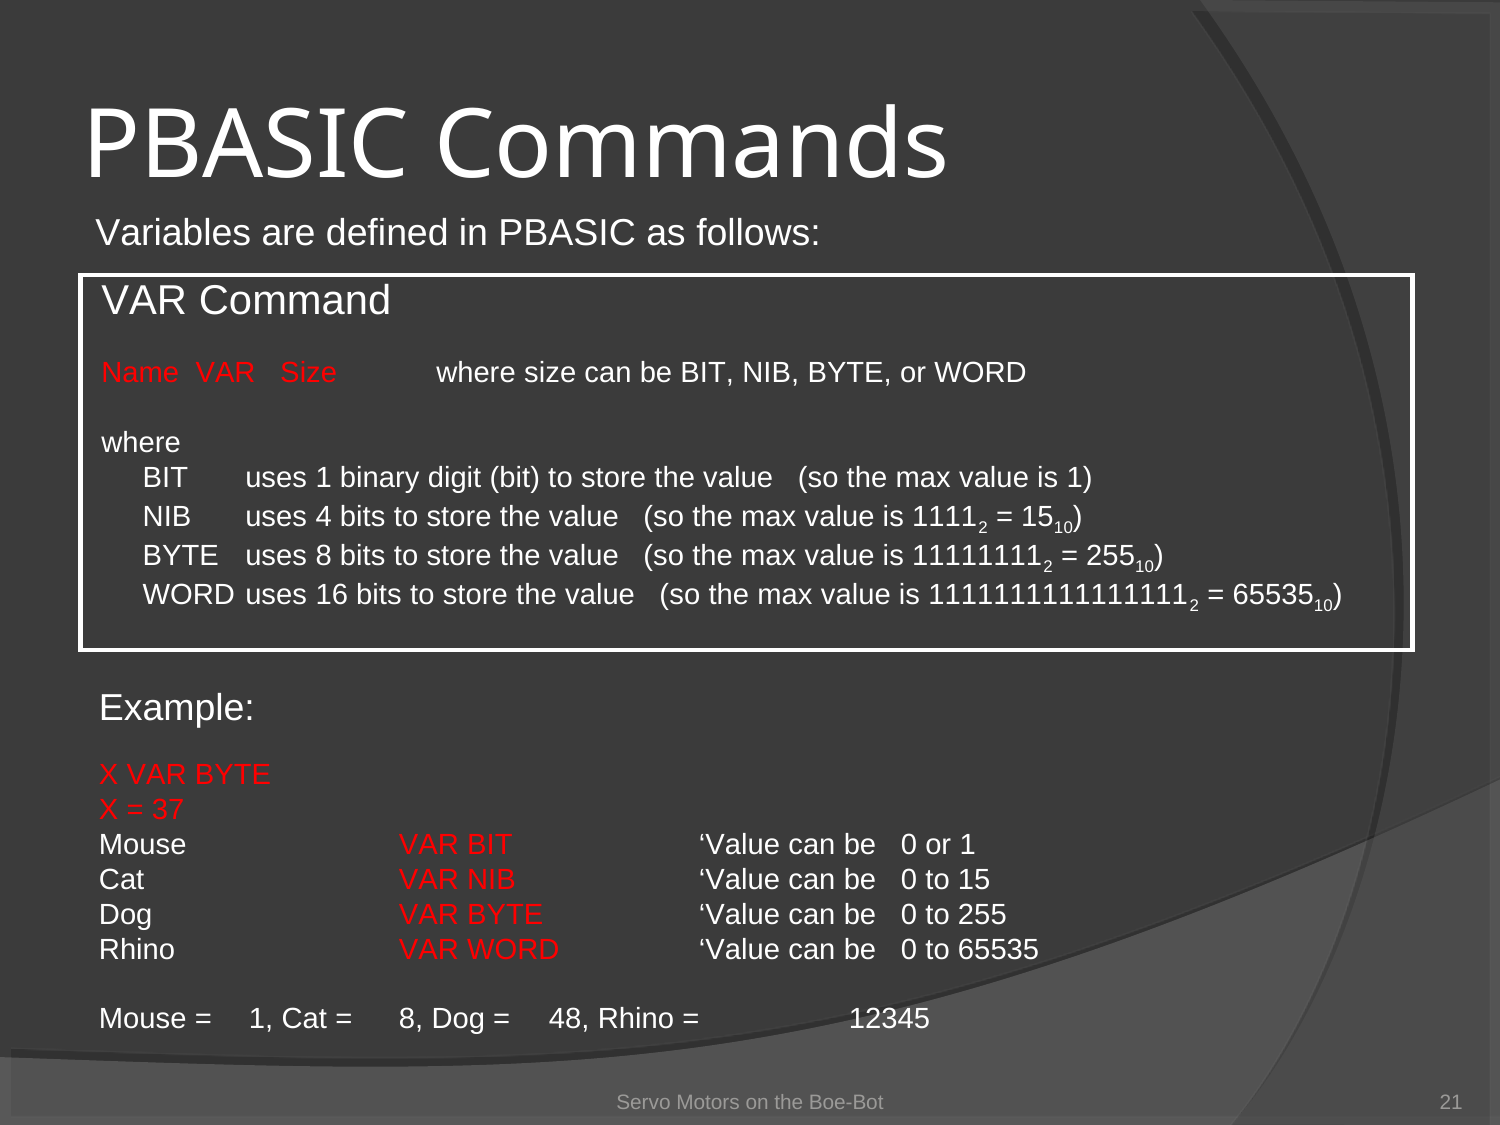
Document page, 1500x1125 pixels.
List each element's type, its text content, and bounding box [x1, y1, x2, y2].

text_box <number> [1337, 1053, 1463, 1114]
text_box Servo Motors on the Boe-Bot [512, 1053, 988, 1114]
text_box Variables are defined in PBASIC as follows: [80, 199, 1260, 261]
title PBASIC Commands [74, 45, 1300, 233]
text_box Example: X VAR BYTE X = 37 Mouse VAR BIT ‘Value can be 0 or 1 Cat VAR NIB ‘Value can be 0 to 15 Dog VAR BYTE ‘Value can be 0 to 255 Rhino VAR WORD ‘Value can be 0 to 65535 Mouse = 1, Cat = 8, Dog = 48, Rhino = 12345 [84, 675, 1213, 1043]
list VAR Command Name VAR Size where size can be BIT, NIB, BYTE, or WORD where BIT uses 1 binary digit (bit) to store the value (so the max value is 1) NIB uses 4 bits to store the value (so the max value is 11112 = 1510) BYTE uses 8 bits to store the value (so the max value is 111111112 = 25510) WORD uses 16 bits to store the value (so the max value is 11111111111111112 = 6553510) [80, 275, 1413, 651]
